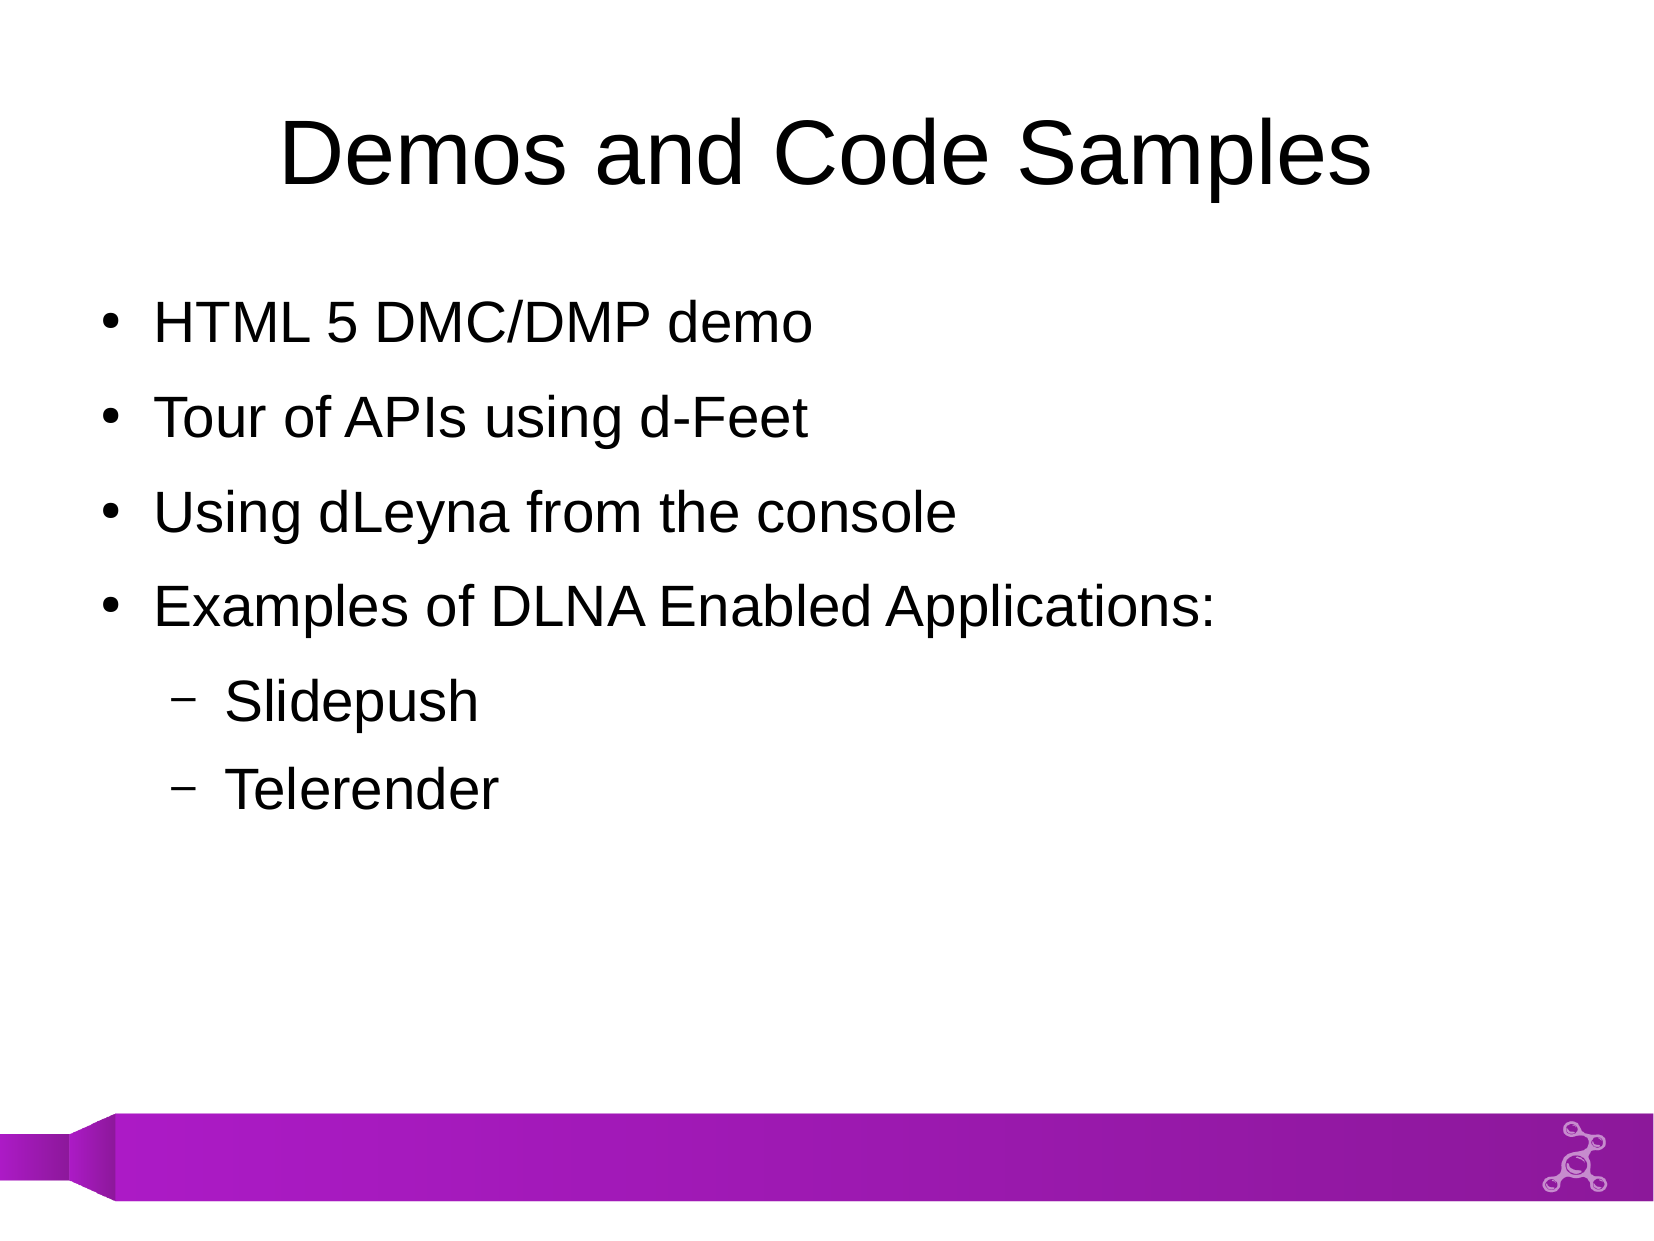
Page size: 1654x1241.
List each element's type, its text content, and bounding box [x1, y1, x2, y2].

list HTML 5 DMC/DMP demo Tour of APIs using d-Feet Using dLeyna from the console Examples of DLNA Enabled Applications: Slidepush Telerender [82, 290, 1538, 374]
picture [0, 374, 1654, 1220]
title Demos and Code Samples [82, 49, 1571, 257]
